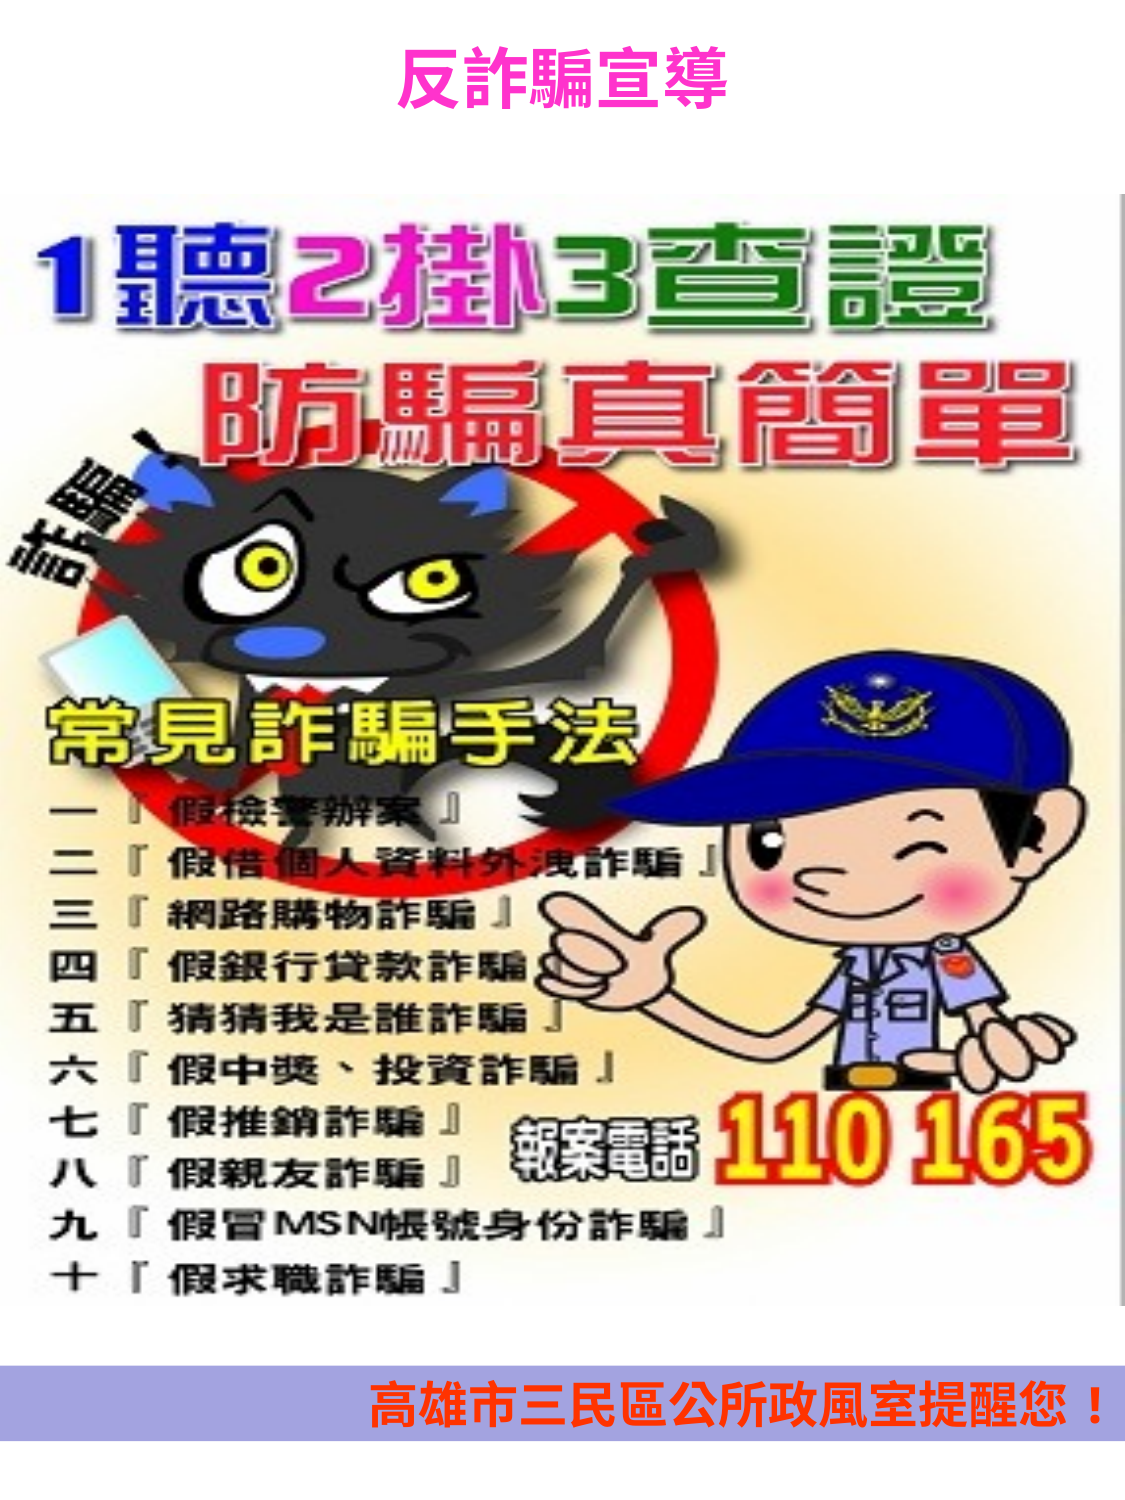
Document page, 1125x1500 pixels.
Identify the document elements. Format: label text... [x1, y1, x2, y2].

text_box 反詐騙宣導 [278, 29, 846, 125]
text_box 高雄市三民區公所政風室提醒您! [0, 1365, 1125, 1442]
picture [0, 194, 1125, 1306]
